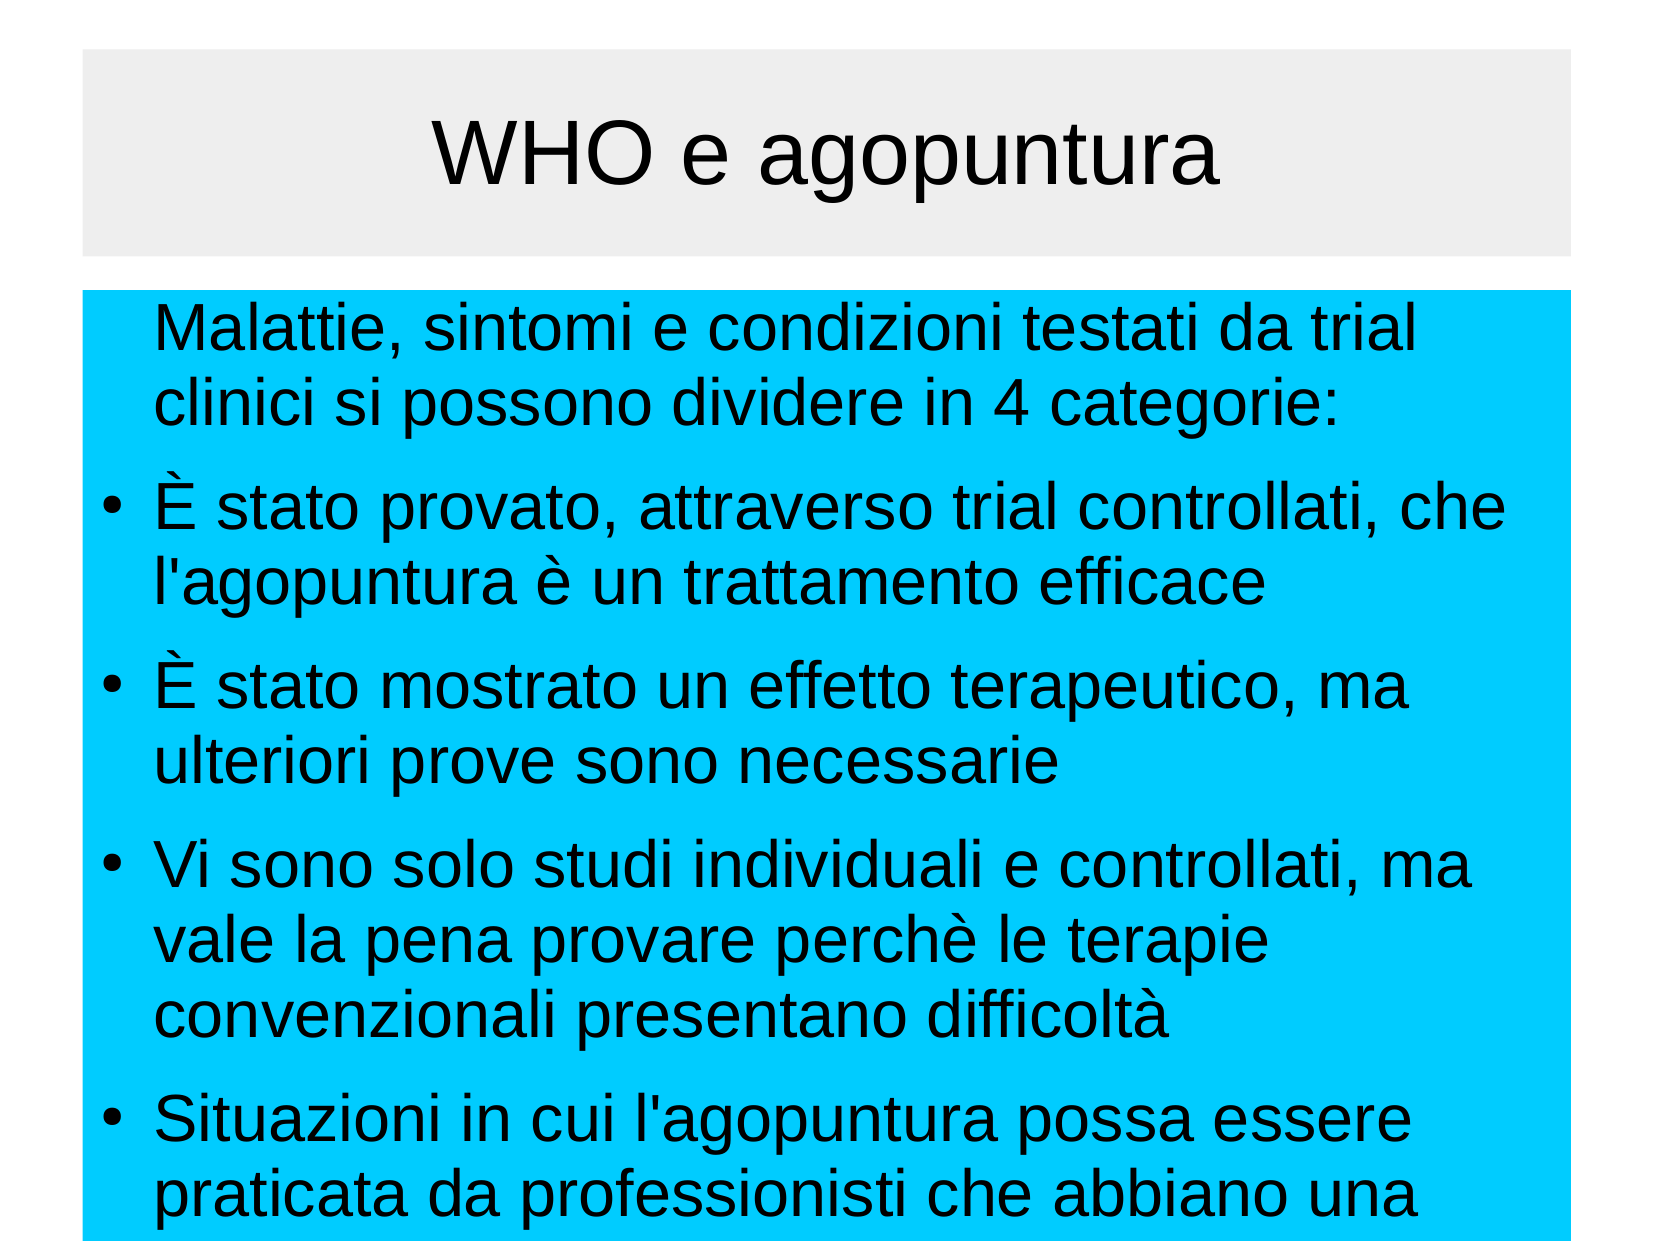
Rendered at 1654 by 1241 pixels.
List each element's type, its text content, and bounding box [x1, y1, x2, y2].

title WHO e agopuntura [82, 49, 1571, 257]
list Malattie, sintomi e condizioni testati da trial clinici si possono dividere in 4 categorie: È stato provato, attraverso trial controllati, che l'agopuntura è un trattamento efficace È stato mostrato un effetto terapeutico, ma ulteriori prove sono necessarie Vi sono solo studi individuali e controllati, ma vale la pena provare perchè le terapie convenzionali presentano difficoltà Situazioni in cui l'agopuntura possa essere praticata da professionisti che abbiano una moderna conoscenza medica ed adeguata attrezzatura [82, 290, 1571, 1241]
